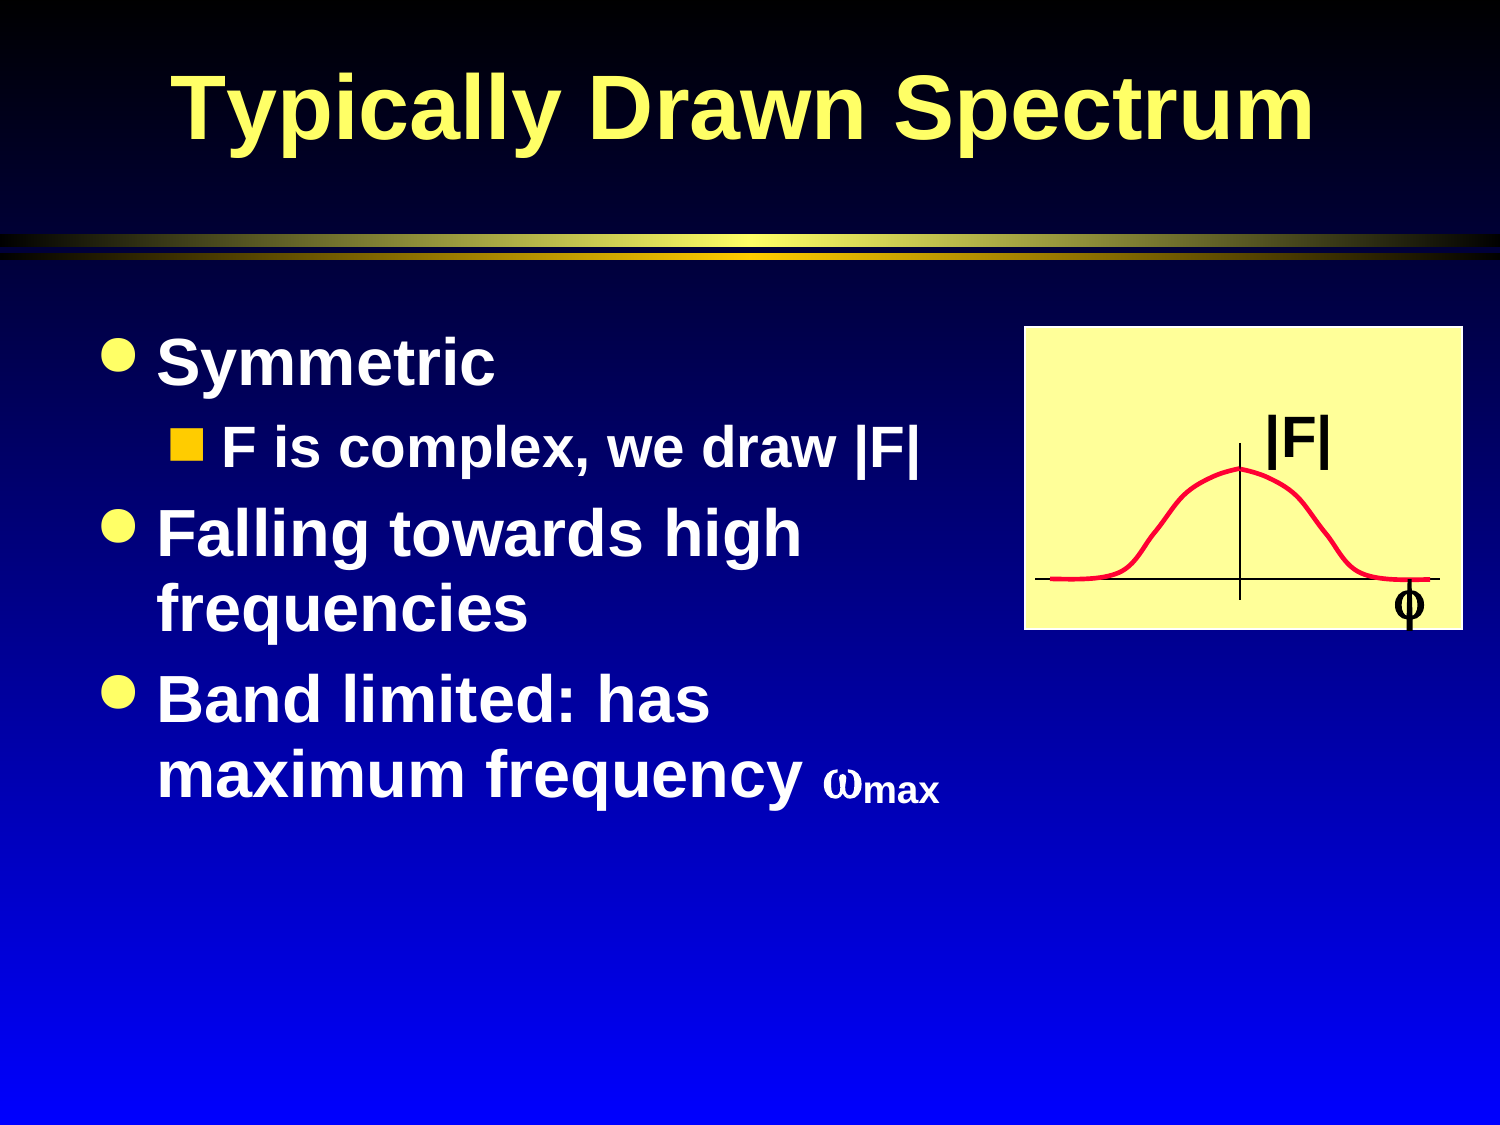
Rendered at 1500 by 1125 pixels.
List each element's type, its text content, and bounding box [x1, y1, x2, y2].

text_box [1024, 326, 1463, 629]
title Typically Drawn Spectrum [99, 0, 1388, 225]
text_box [1114, 472, 1239, 578]
text_box [1241, 472, 1364, 578]
text_box |F| [1249, 391, 1351, 477]
list Symmetric F is complex, we draw |F| Falling towards high frequencies Band limited: has maximum frequency max [99, 324, 976, 978]
text_box f [1379, 552, 1443, 638]
